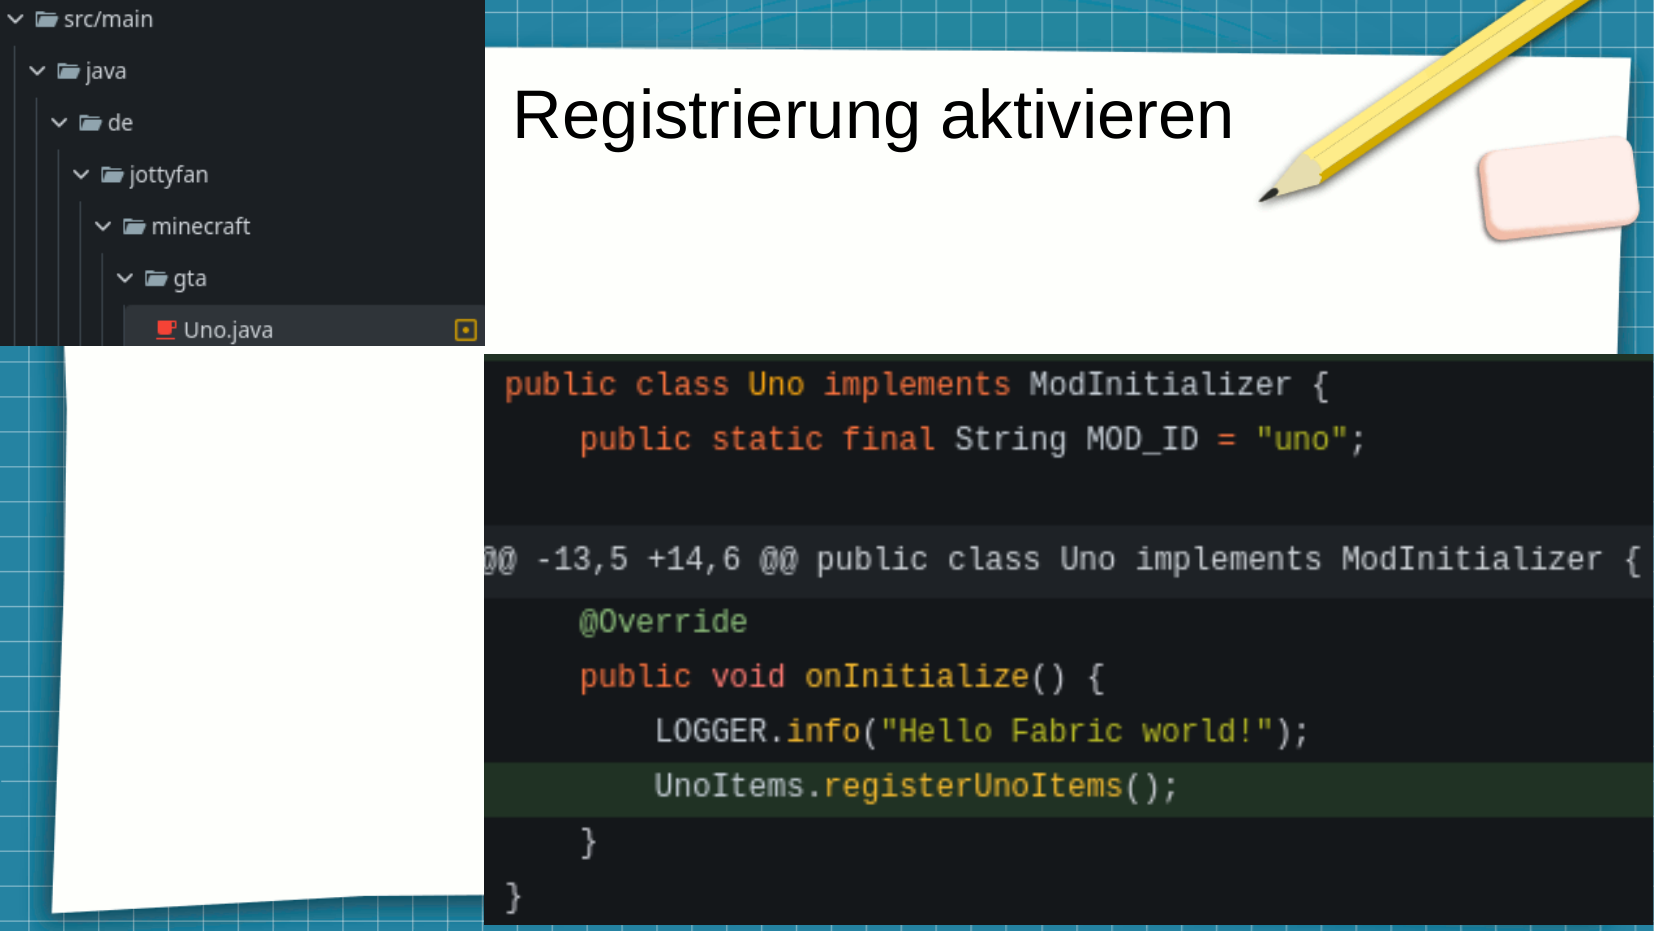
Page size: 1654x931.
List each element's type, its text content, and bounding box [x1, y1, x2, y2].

picture [0, 0, 1654, 931]
title Registrierung aktivieren [485, 37, 1571, 193]
